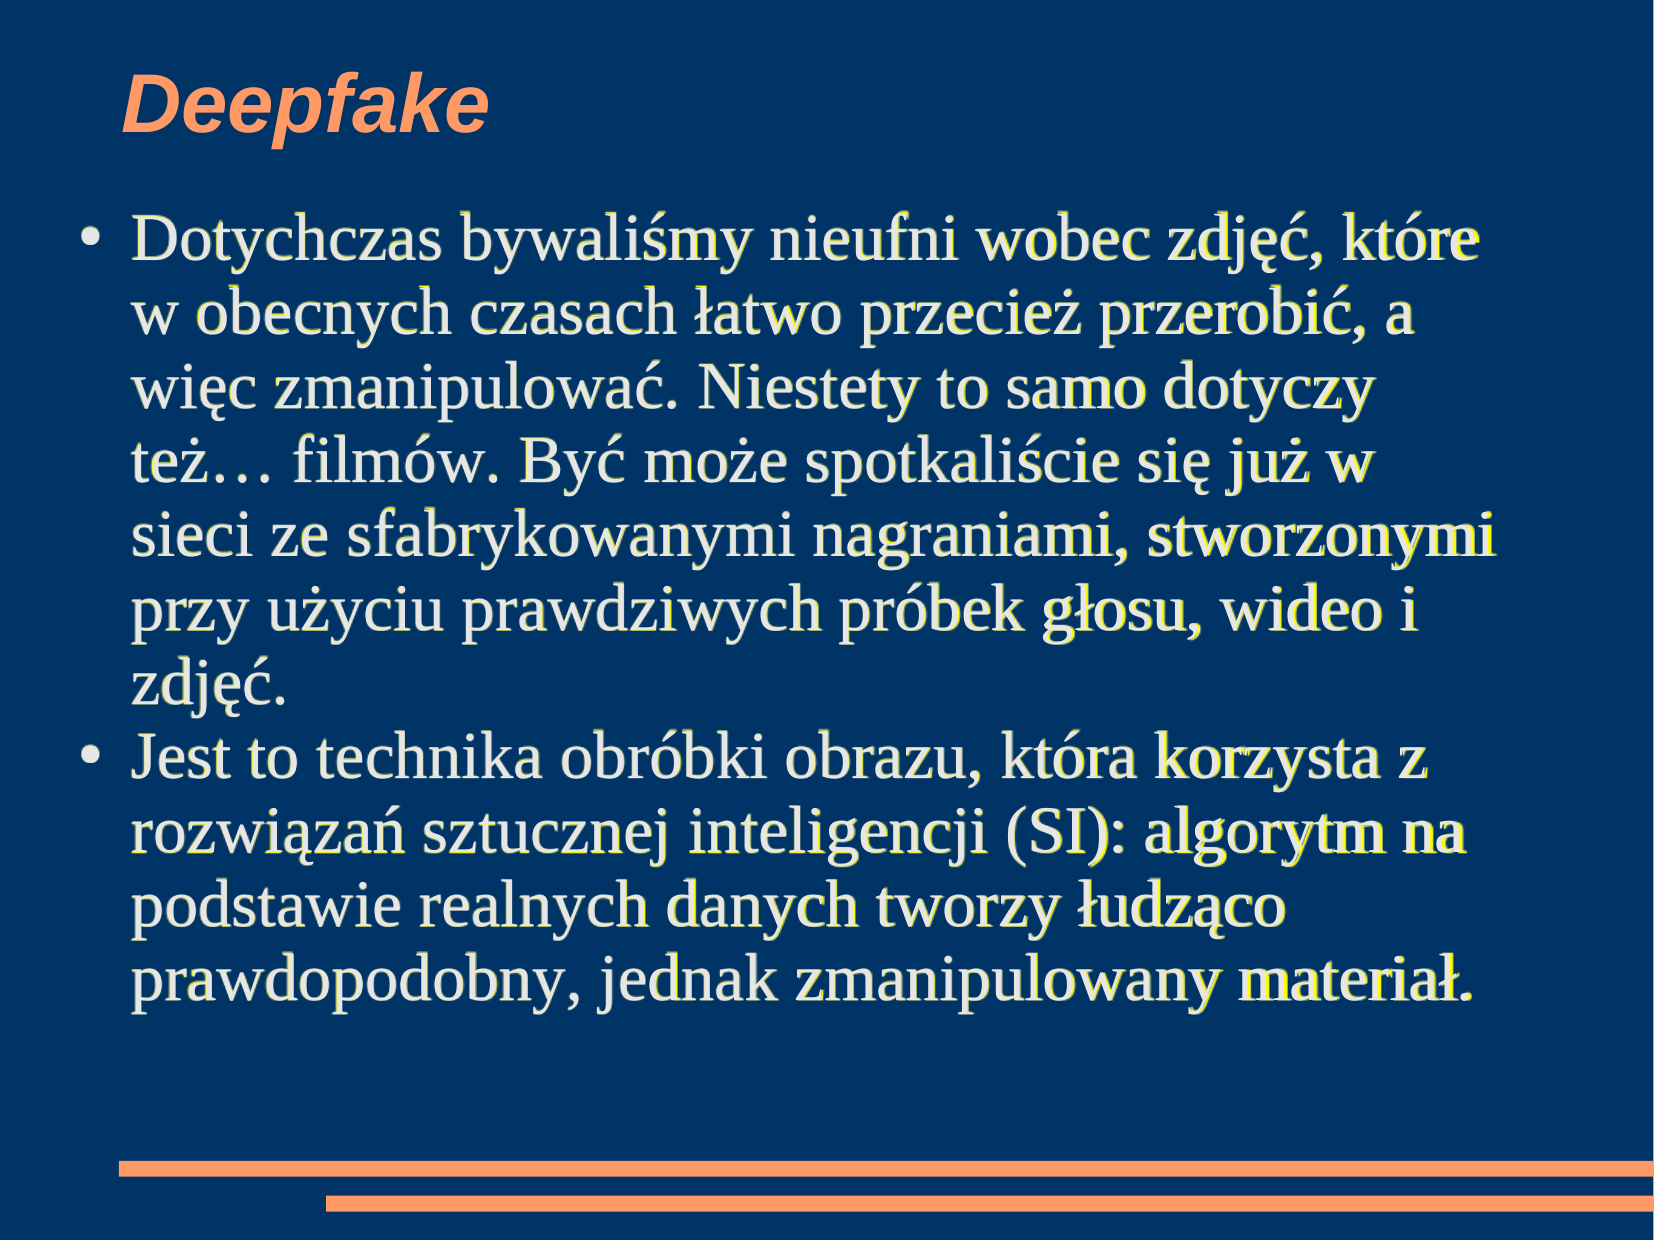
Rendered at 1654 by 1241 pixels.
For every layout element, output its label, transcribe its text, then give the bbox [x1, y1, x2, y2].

title Deepfake [121, 46, 1534, 254]
list Dotychczas bywaliśmy nieufni wobec zdjęć, które w obecnych czasach łatwo przecież przerobić, a więc zmanipulować. Niestety to samo dotyczy też… filmów. Być może spotkaliście się już w sieci ze sfabrykowanymi nagraniami, stworzonymi przy użyciu prawdziwych próbek głosu, wideo i zdjęć. Jest to technika obróbki obrazu, która korzysta z rozwiązań sztucznej inteligencji (SI): algorytm na podstawie realnych danych tworzy łudząco prawdopodobny, jednak zmanipulowany materiał. [60, 200, 1501, 1016]
